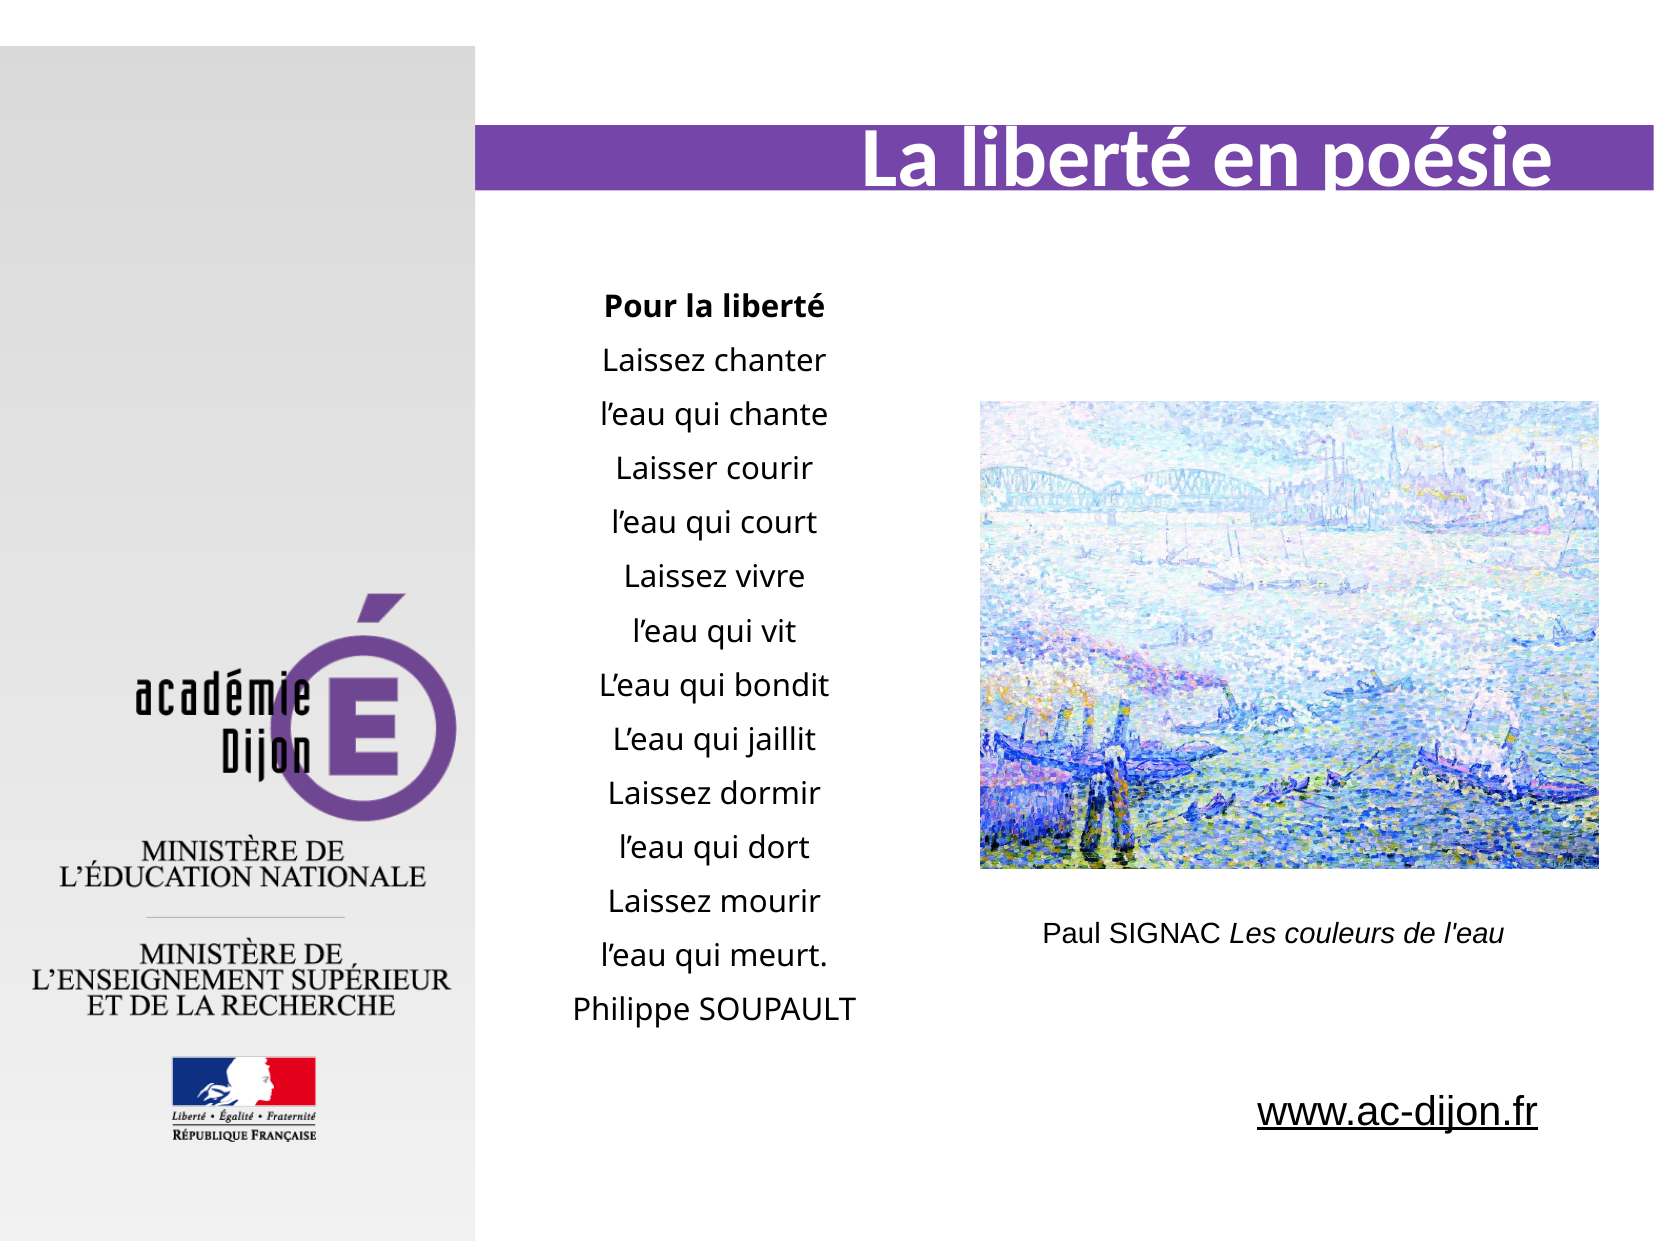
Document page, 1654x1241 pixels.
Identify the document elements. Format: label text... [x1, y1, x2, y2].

title La liberté en poésie [397, 49, 1570, 256]
subtitle Pour la liberté Laissez chanter l’eau qui chante Laisser courir l’eau qui court Laissez vivre l’eau qui vit L’eau qui bondit L’eau qui jaillit Laissez dormir l’eau qui dort Laissez mourir l’eau qui meurt. Philippe SOUPAULT [519, 286, 910, 1027]
text_box Paul SIGNAC Les couleurs de l'eau [1027, 909, 1583, 958]
picture [980, 401, 1599, 869]
picture [32, 593, 457, 1142]
